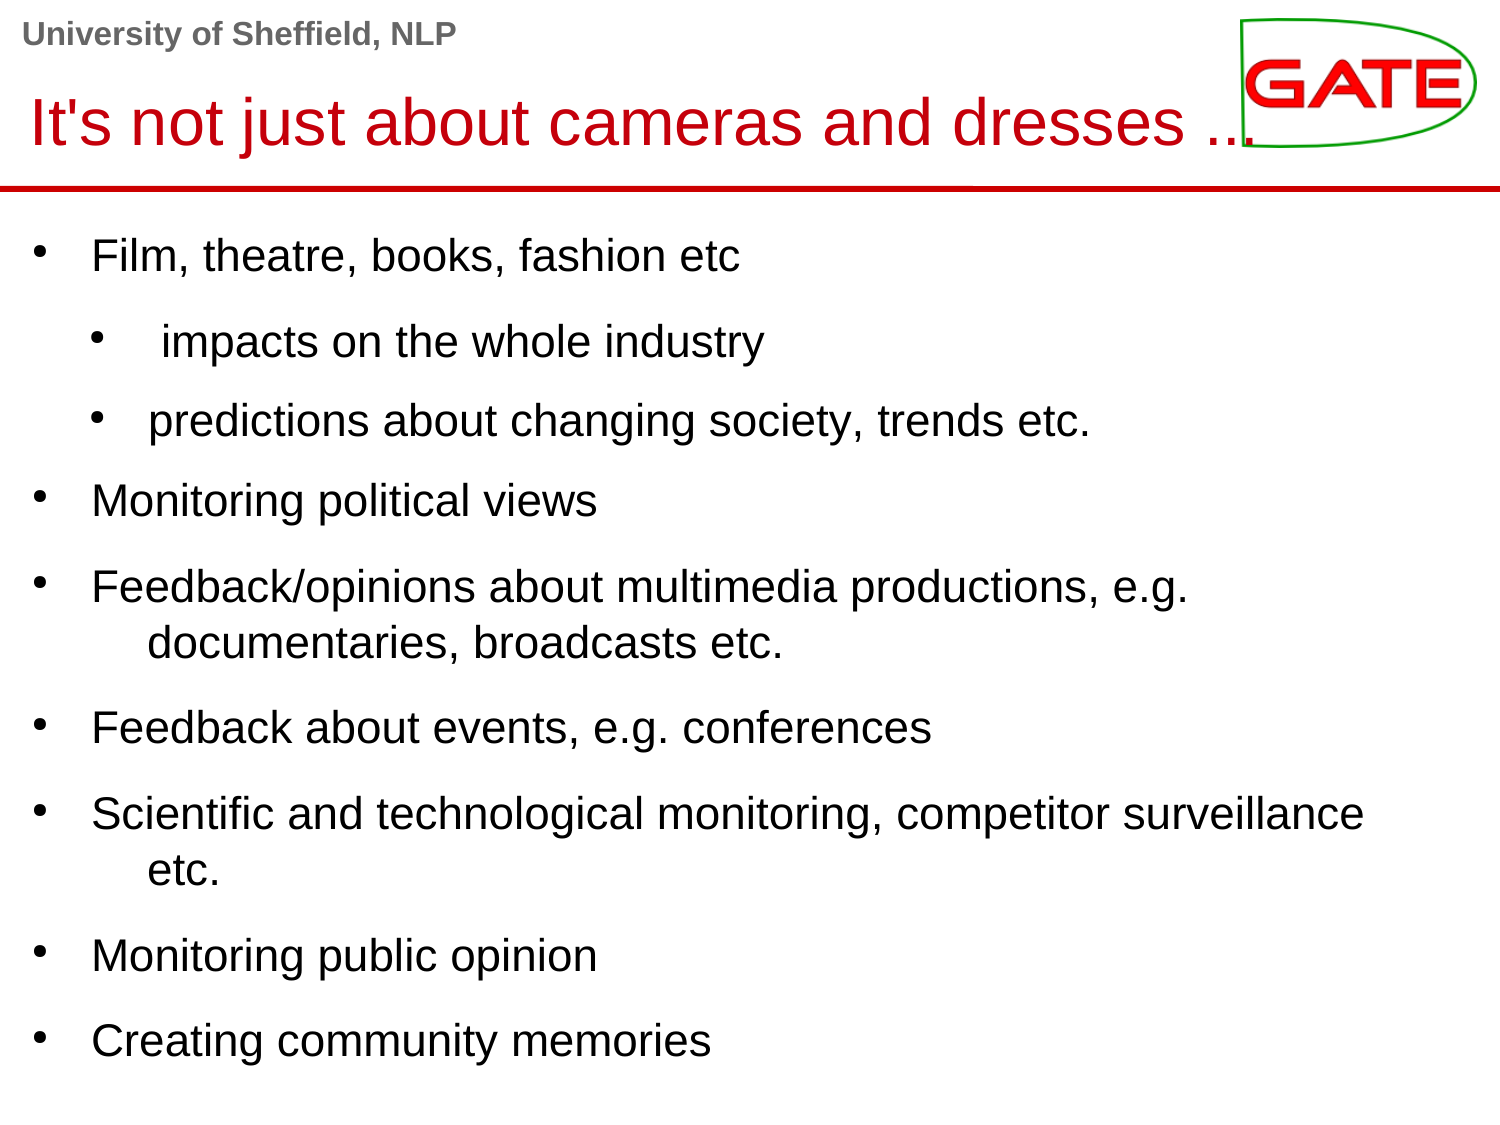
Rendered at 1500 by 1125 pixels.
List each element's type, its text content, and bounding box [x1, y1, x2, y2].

title It's not just about cameras and dresses ... [29, 37, 1270, 211]
list Film, theatre, books, fashion etc impacts on the whole industry predictions about changing society, trends etc. Monitoring political views Feedback/opinions about multimedia productions, e.g. documentaries, broadcasts etc. Feedback about events, e.g. conferences Scientific and technological monitoring, competitor surveillance etc. Monitoring public opinion Creating community memories [31, 224, 1453, 1099]
picture [1240, 18, 1477, 148]
